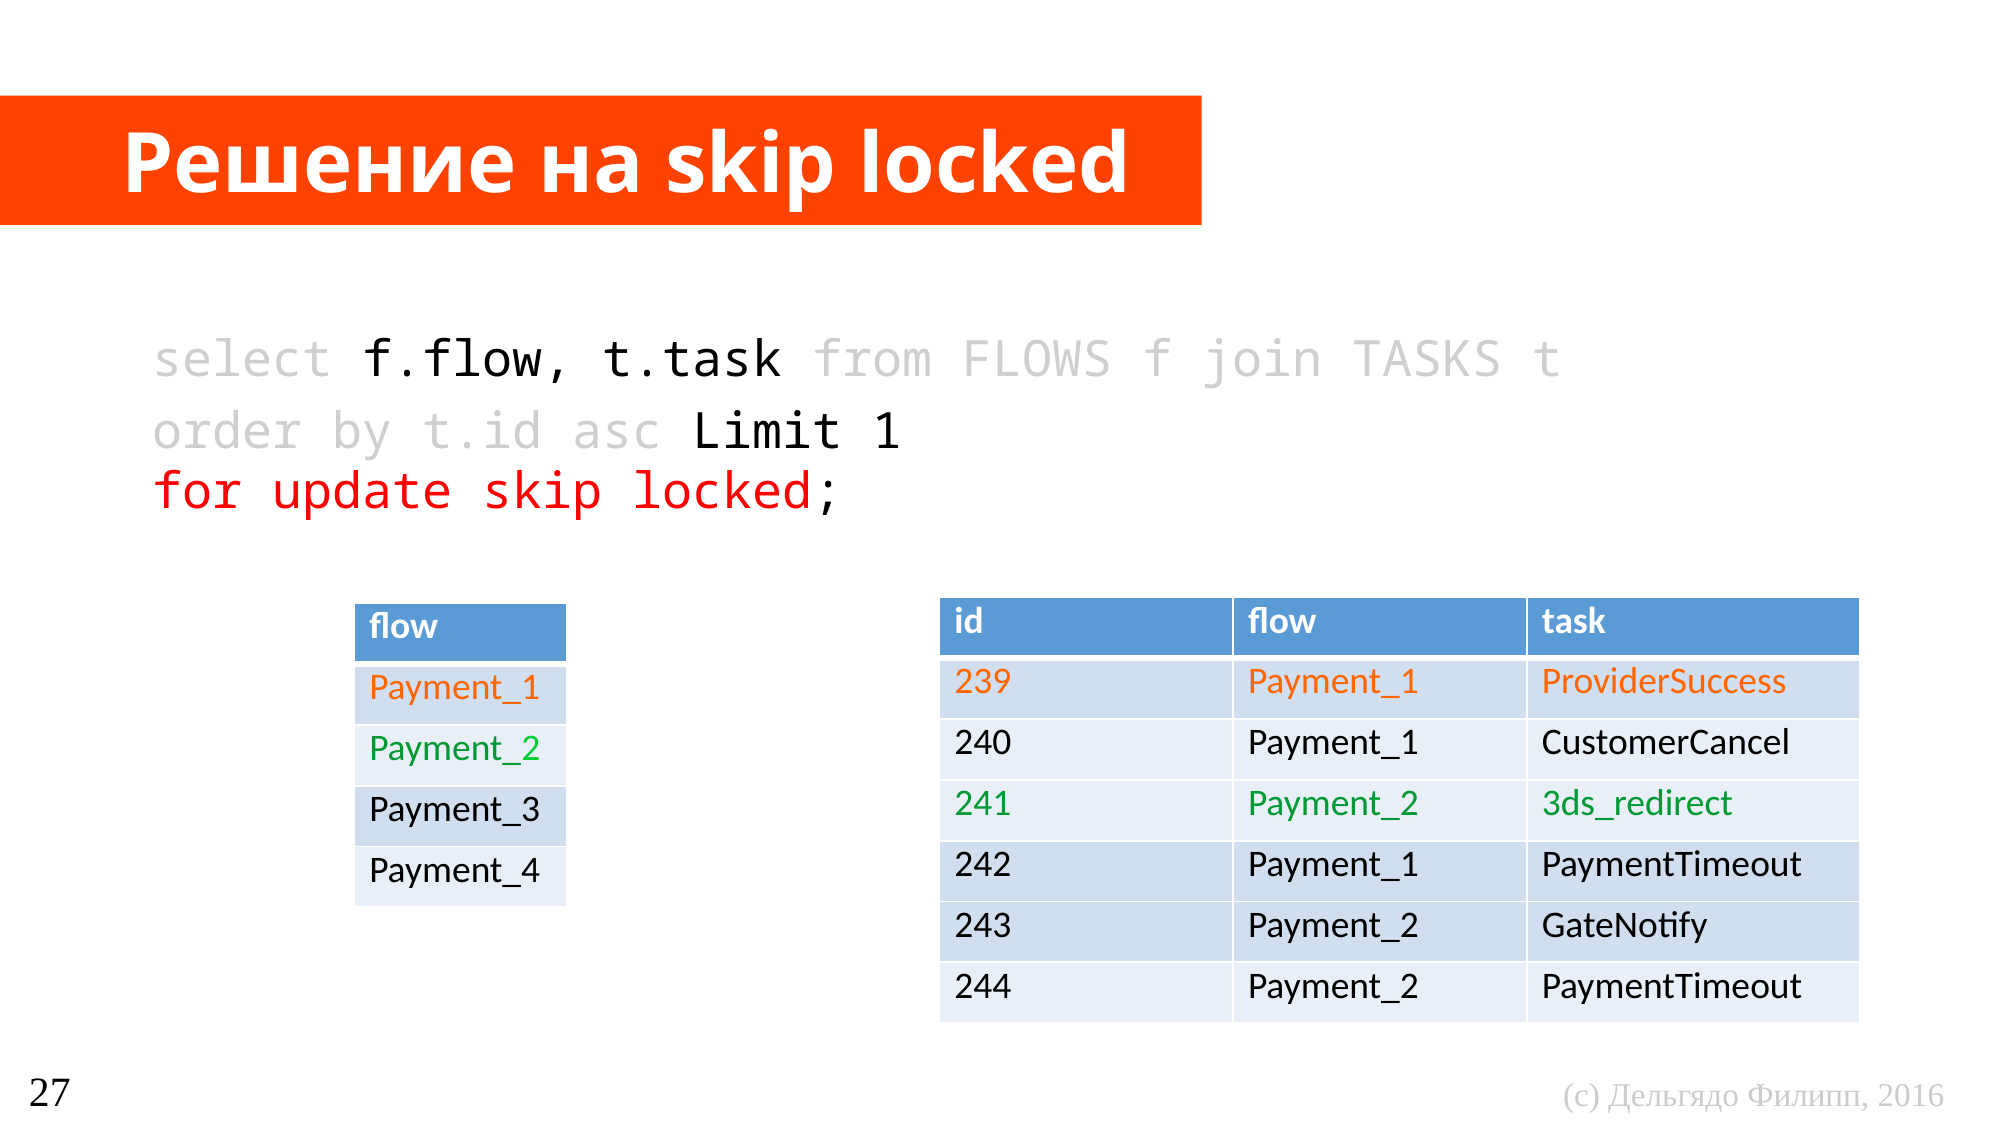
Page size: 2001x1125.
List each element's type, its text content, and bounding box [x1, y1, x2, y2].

table_cell Payment_2 [1234, 963, 1526, 1022]
title Решение на skip locked [0, 95, 1202, 225]
table_cell 244 [940, 963, 1232, 1022]
table_cell Payment_2 [1234, 902, 1526, 961]
table_header flow [355, 604, 566, 661]
table_cell Payment_1 [355, 667, 566, 724]
table_header task [1528, 598, 1859, 655]
table_cell 243 [940, 902, 1232, 961]
table_cell CustomerCancel [1528, 720, 1859, 779]
table_cell GateNotify [1528, 902, 1859, 961]
table_cell Payment_1 [1234, 661, 1526, 718]
table_cell Payment_2 [355, 726, 566, 785]
table_cell 240 [940, 720, 1232, 779]
table_cell 242 [940, 842, 1232, 901]
table_cell Payment_1 [1234, 720, 1526, 779]
table_cell PaymentTimeout [1528, 963, 1859, 1022]
table_cell Payment_3 [355, 787, 566, 846]
table_cell PaymentTimeout [1528, 842, 1859, 901]
table_cell ProviderSuccess [1528, 661, 1859, 718]
table_cell 3ds_redirect [1528, 781, 1859, 840]
table_cell Payment_1 [1234, 842, 1526, 901]
table_cell 239 [940, 661, 1232, 718]
table_cell 241 [940, 781, 1232, 840]
text_box select f.flow, t.task from FLOWS f join TASKS t order by t.id asc Limit 1 for update skip locked; [137, 318, 1843, 527]
table_cell Payment_2 [1234, 781, 1526, 840]
table_header id [940, 598, 1232, 655]
table_header flow [1234, 598, 1526, 655]
table_cell Payment_4 [355, 847, 566, 906]
